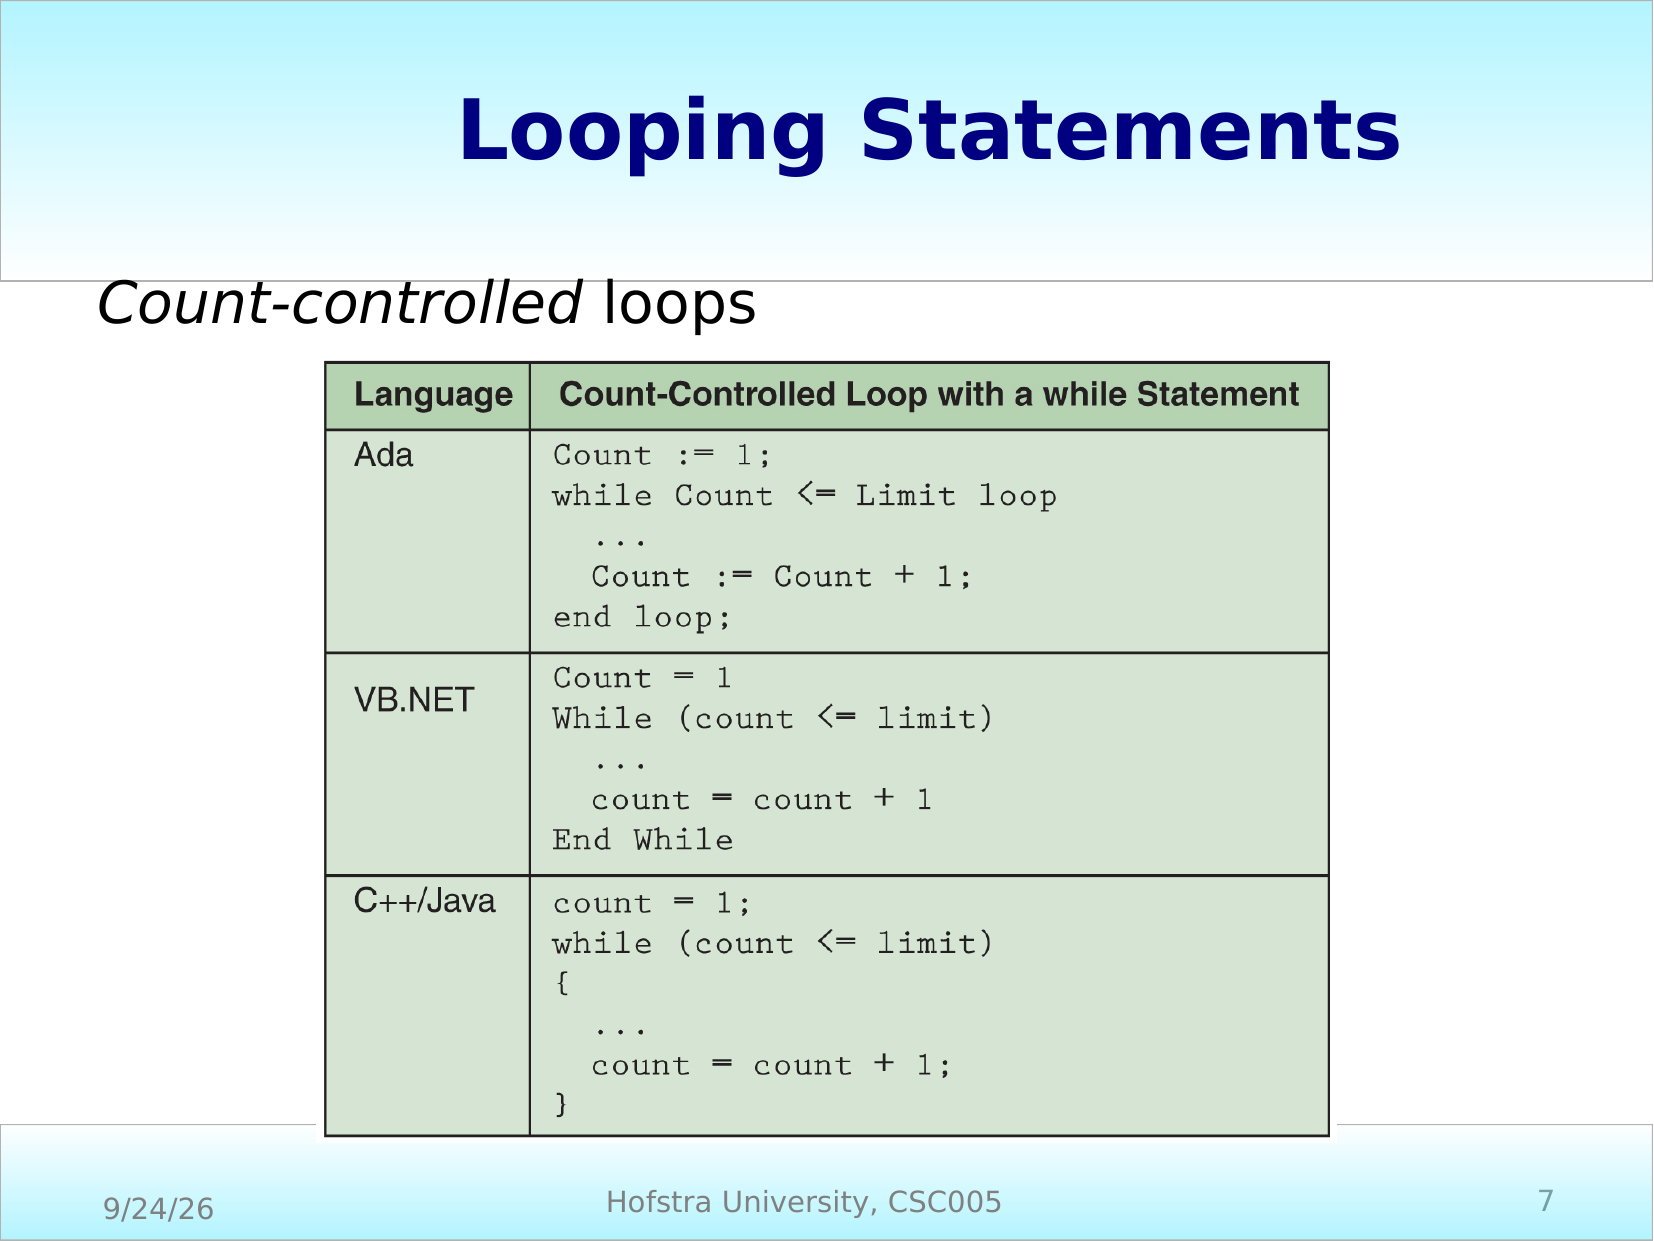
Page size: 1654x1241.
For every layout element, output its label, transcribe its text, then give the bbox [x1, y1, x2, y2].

list Count-controlled loops [82, 261, 1571, 1089]
title Looping Statements [247, 27, 1612, 235]
picture [316, 352, 1337, 1144]
